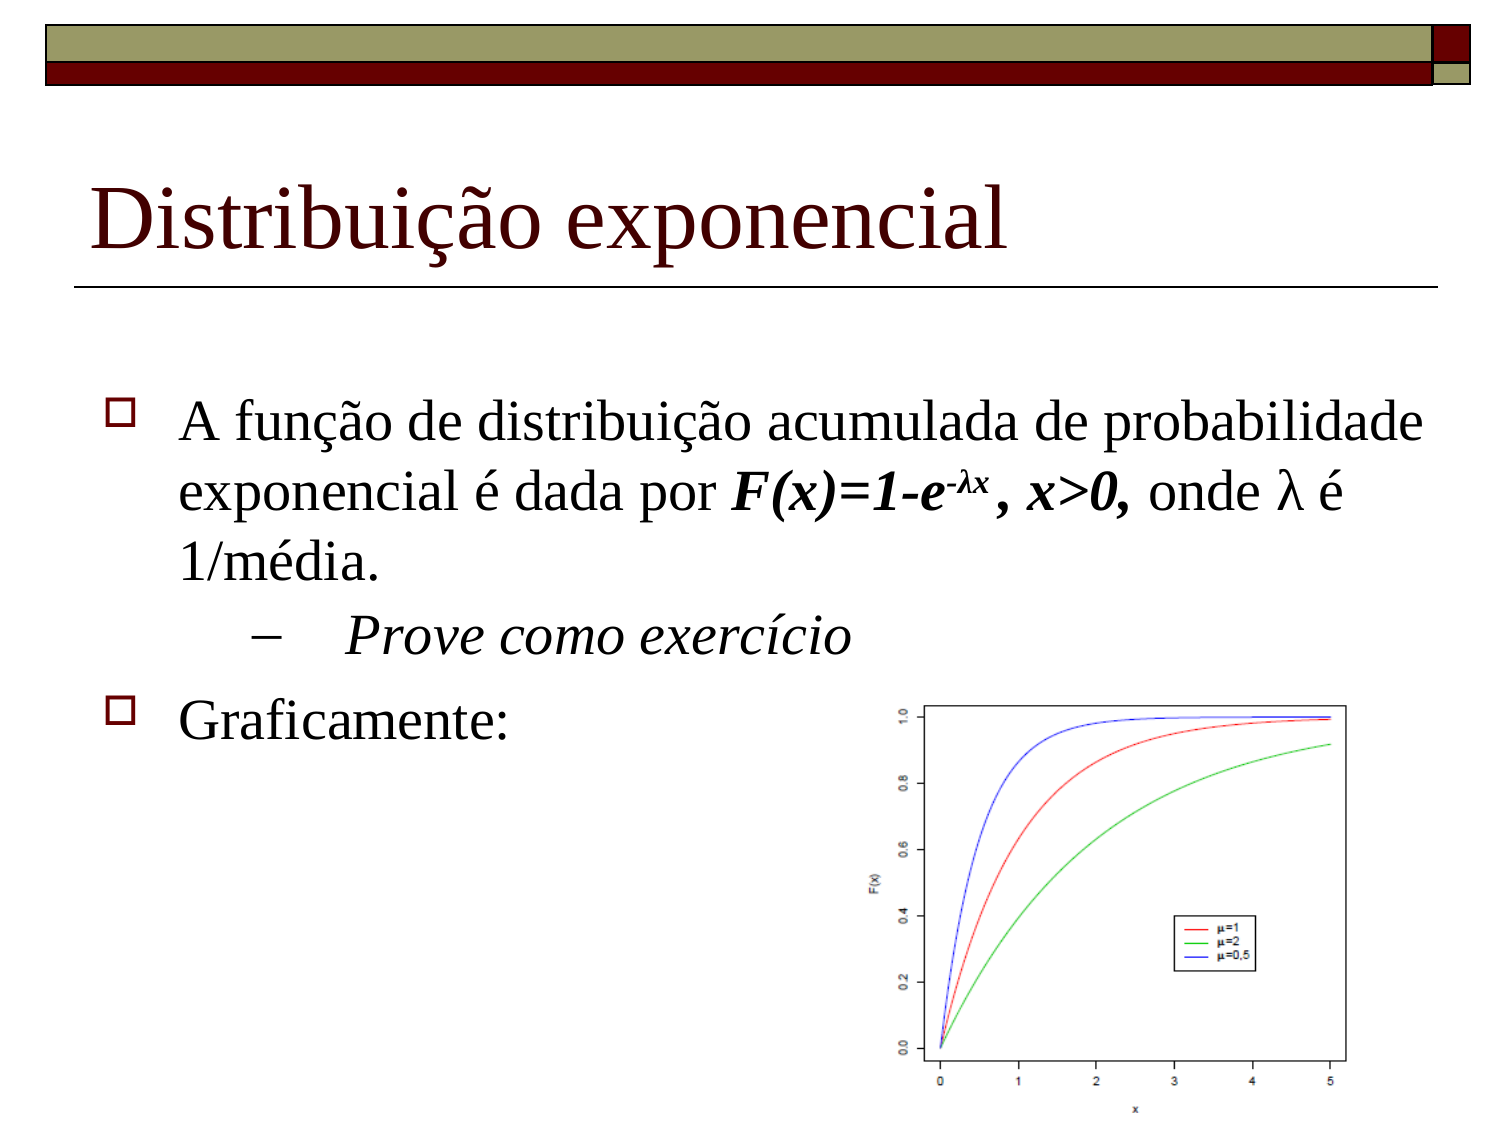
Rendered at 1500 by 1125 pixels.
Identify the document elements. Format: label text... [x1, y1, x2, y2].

picture [856, 649, 1388, 1118]
title Distribuição exponencial [75, 87, 1426, 275]
list A função de distribuição acumulada de probabilidade exponencial é dada por F(x)=1-e-λx , x>0, onde λ é 1/média. Prove como exercício Graficamente: [87, 374, 1447, 981]
